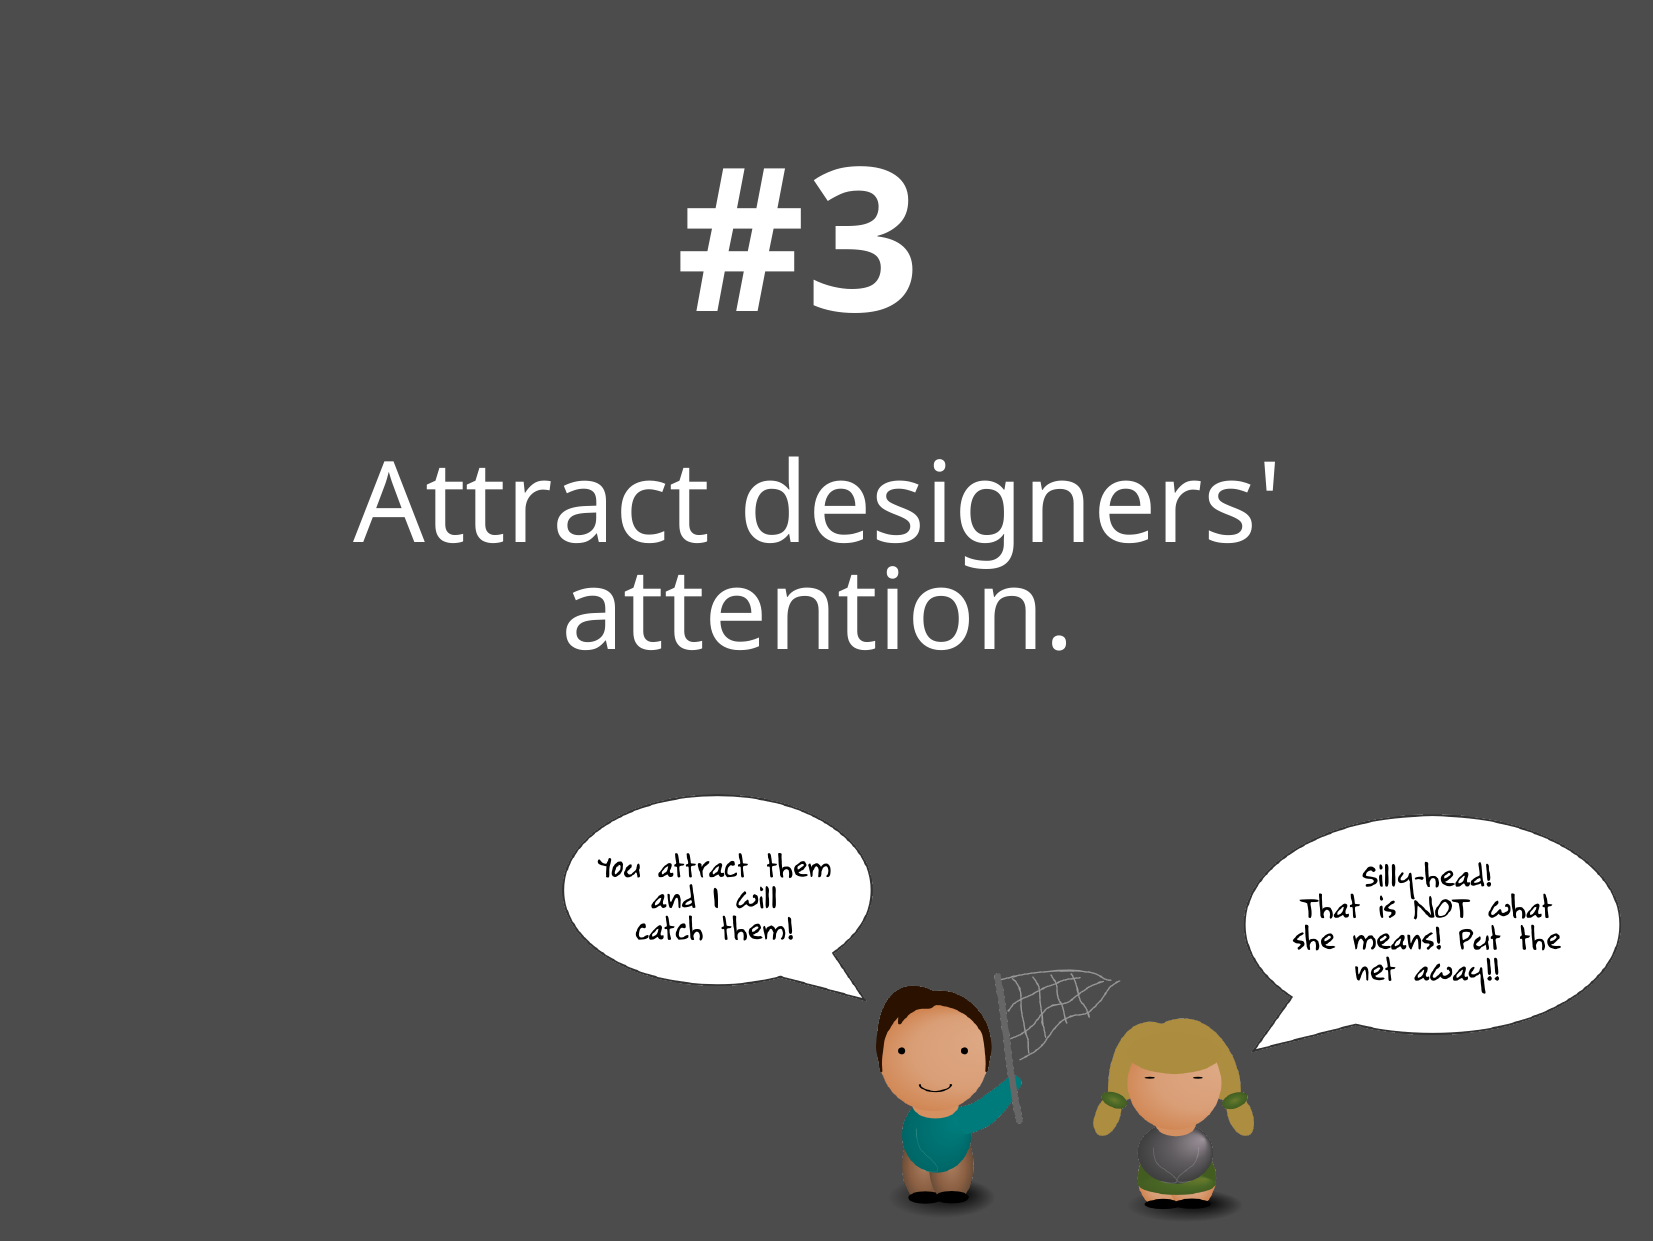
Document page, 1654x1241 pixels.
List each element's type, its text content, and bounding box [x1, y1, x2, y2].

title #3 Attract designers' attention. [112, 90, 1524, 740]
picture [562, 794, 1621, 1222]
